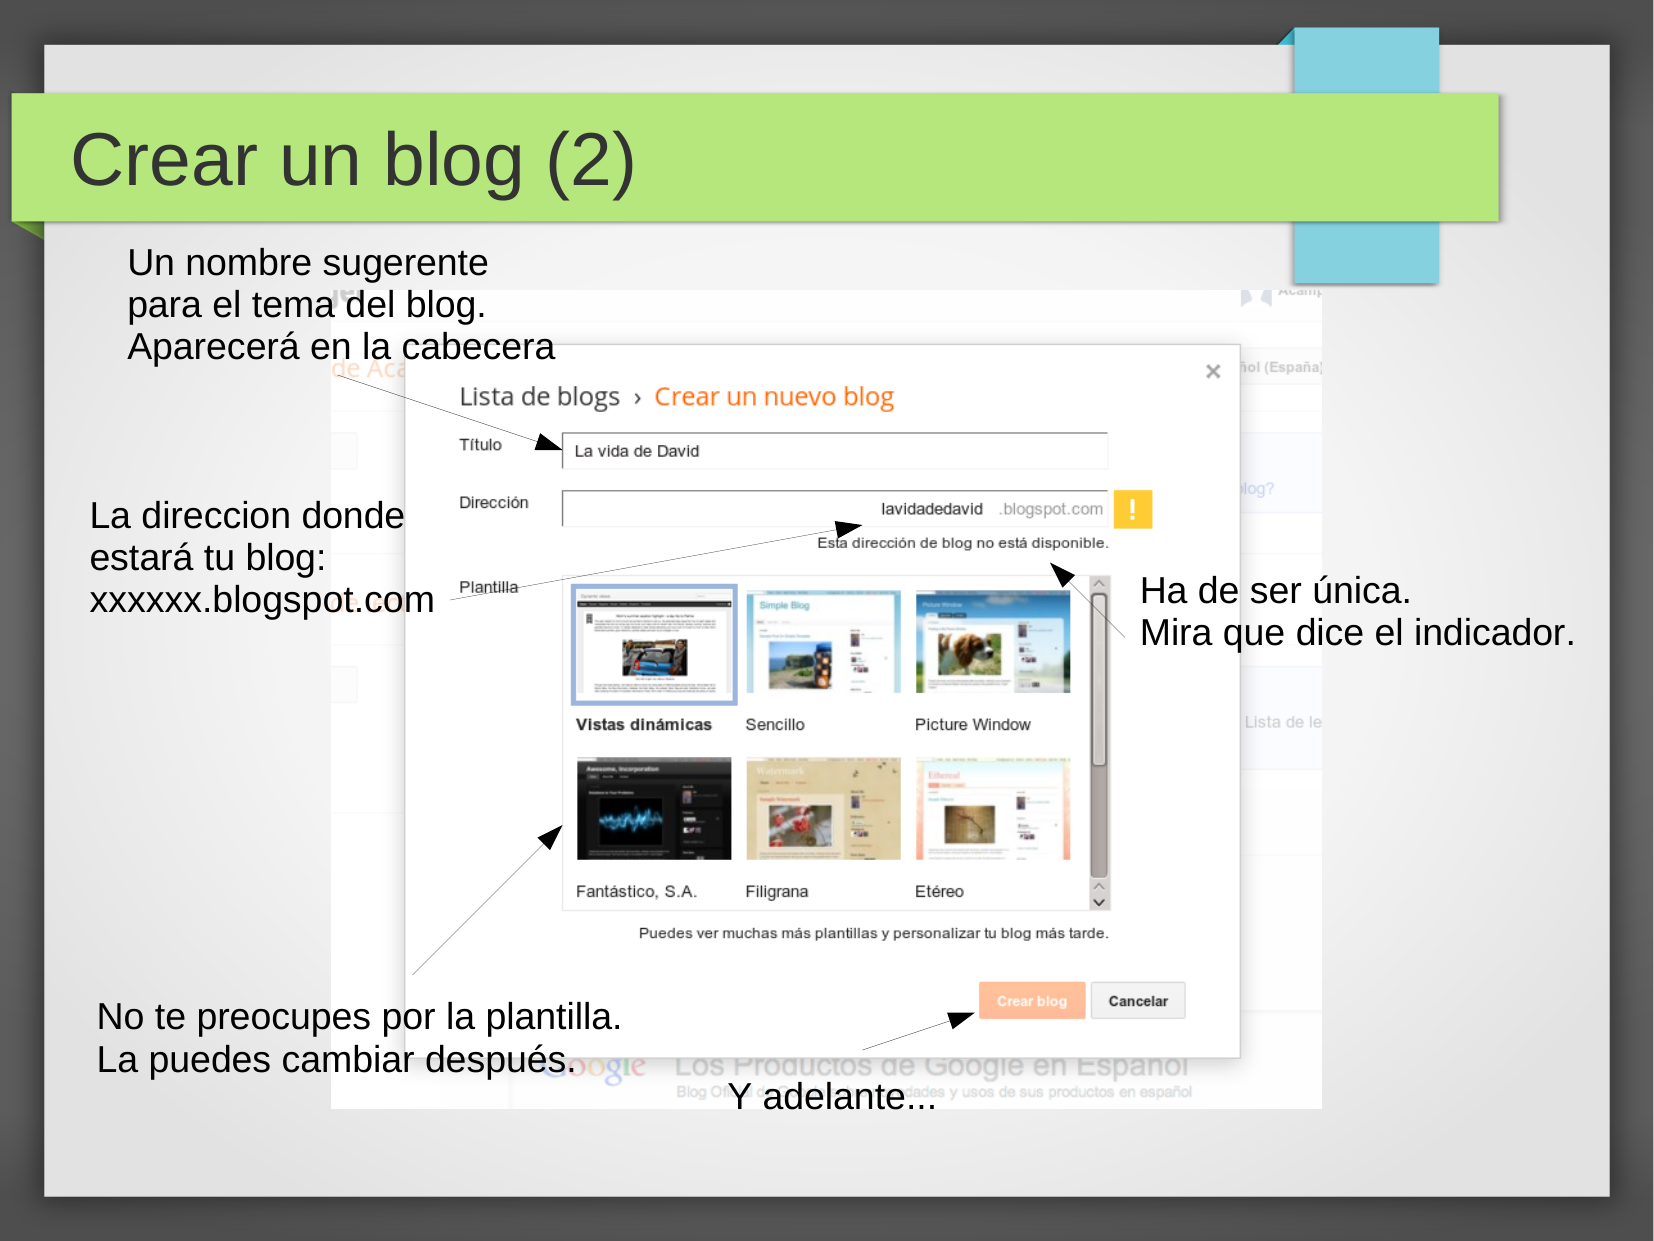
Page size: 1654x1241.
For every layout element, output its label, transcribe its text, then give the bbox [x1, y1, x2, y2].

text_box La direccion donde estará tu blog: xxxxxx.blogspot.com [74, 487, 451, 629]
text_box Ha de ser única. Mira que dice el indicador. [1125, 562, 1592, 662]
text_box Un nombre sugerente para el tema del blog. Aparecerá en la cabecera [112, 234, 571, 376]
title Crear un blog (2) [70, 106, 1229, 213]
picture [0, 0, 1654, 1241]
text_box No te preocupes por la plantilla. La puedes cambiar después. [81, 988, 638, 1088]
text_box Y adelante... [712, 1068, 953, 1126]
